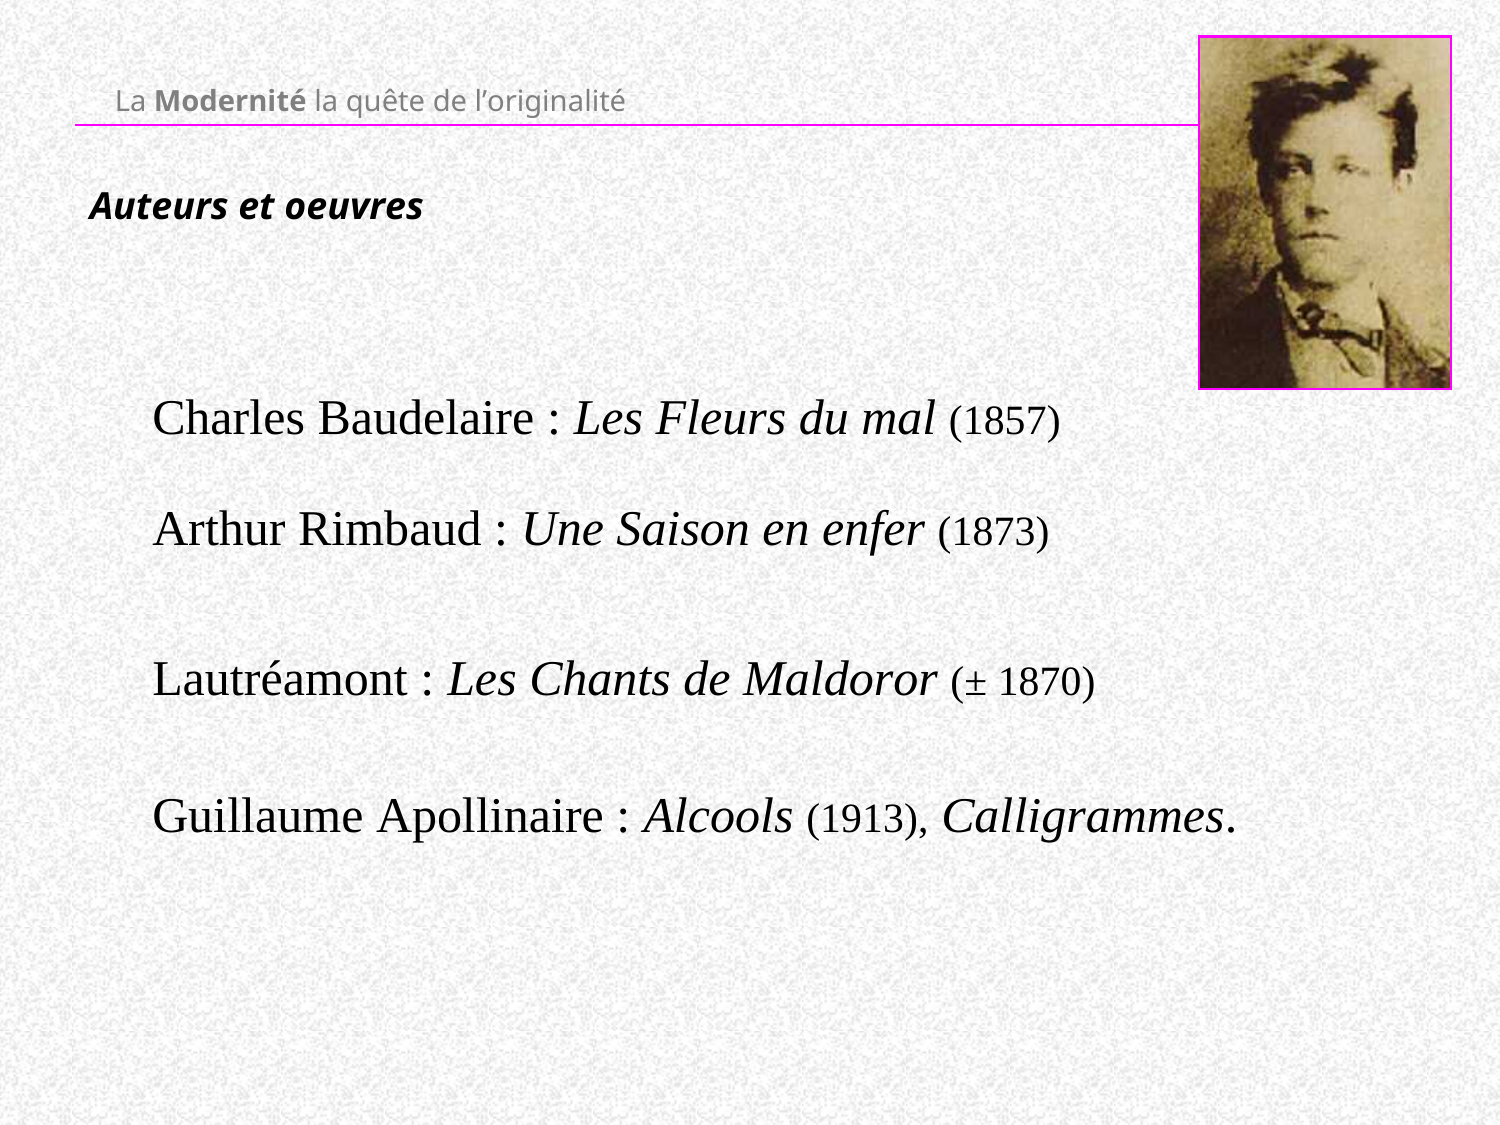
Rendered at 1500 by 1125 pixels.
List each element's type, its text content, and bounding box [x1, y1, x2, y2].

text_box Arthur Rimbaud : Une Saison en enfer (1873) [137, 487, 1426, 563]
text_box Guillaume Apollinaire : Alcools (1913), Calligrammes. [137, 774, 1426, 851]
picture [0, 0, 1500, 1125]
text_box La Modernité la quête de l’originalité [99, 74, 1198, 124]
text_box Lautréamont : Les Chants de Maldoror (± 1870) [137, 637, 1426, 713]
text_box Auteurs et oeuvres [75, 174, 513, 236]
text_box Charles Baudelaire : Les Fleurs du mal (1857) [137, 377, 1426, 453]
